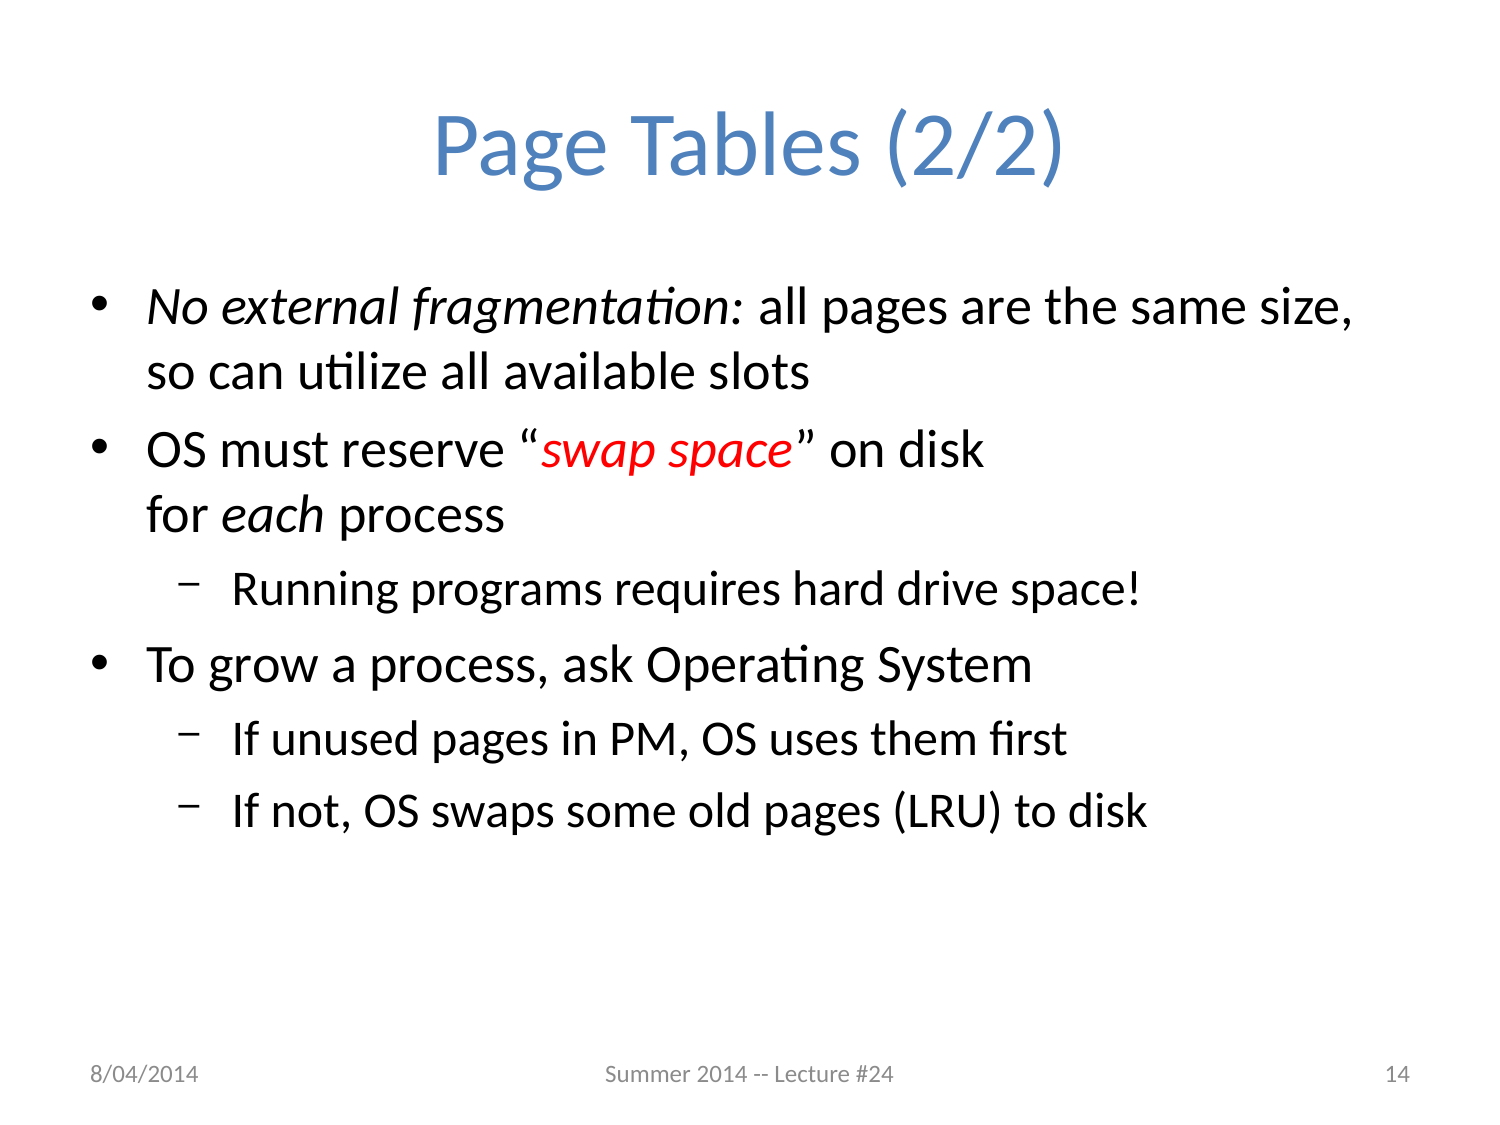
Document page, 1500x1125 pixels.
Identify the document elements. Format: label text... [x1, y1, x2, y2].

slide_number <number> [1074, 1042, 1425, 1103]
title Page Tables (2/2) [75, 45, 1425, 233]
slide_number 8/04/2014 [75, 1042, 425, 1103]
list No external fragmentation: all pages are the same size, so can utilize all available slots OS must reserve “swap space” on disk for each process Running programs requires hard drive space! To grow a process, ask Operating System If unused pages in PM, OS uses them first If not, OS swaps some old pages (LRU) to disk [75, 262, 1425, 1073]
footer Summer 2014 -- Lecture #24 [512, 1042, 988, 1103]
